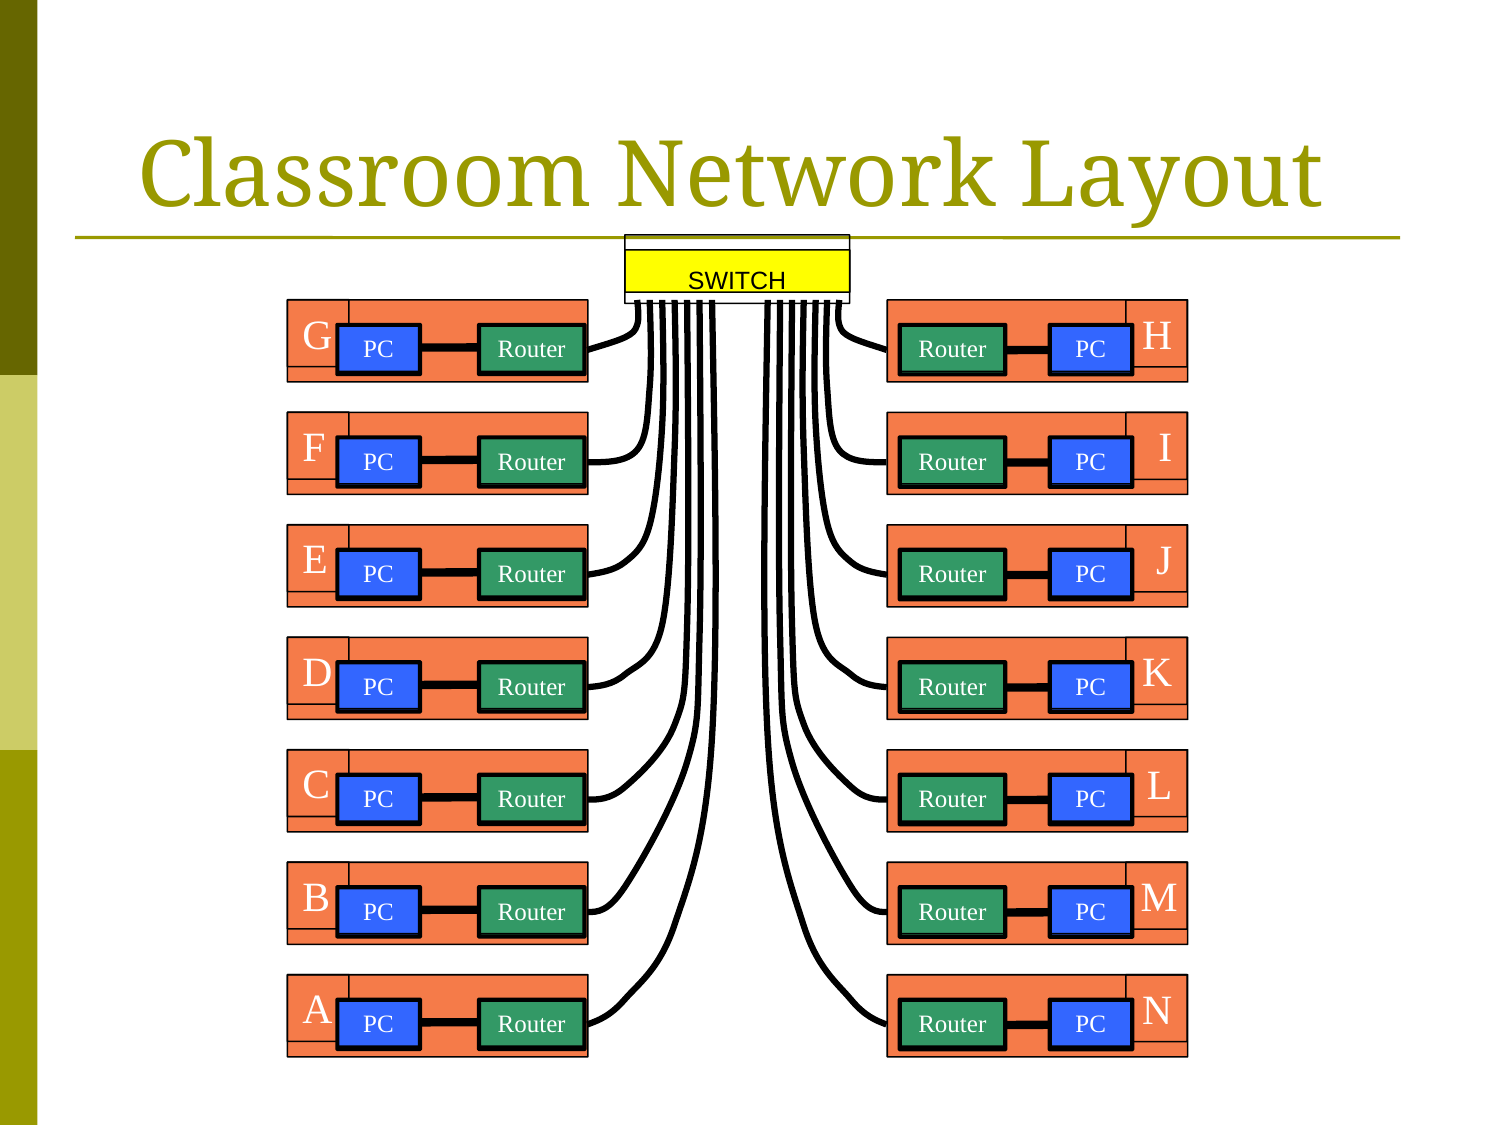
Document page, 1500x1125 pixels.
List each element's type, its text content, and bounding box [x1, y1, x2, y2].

text_box Router [479, 999, 585, 1046]
text_box PC [1049, 549, 1132, 596]
text_box N [1125, 974, 1188, 1041]
title Classroom Network Layout [75, 45, 1426, 233]
text_box SWITCH [624, 235, 850, 303]
text_box [350, 974, 588, 1021]
text_box Router [899, 999, 1006, 1046]
text_box PC [1049, 662, 1132, 708]
text_box H [1125, 299, 1188, 366]
text_box [287, 1024, 588, 1057]
text_box I [1125, 412, 1188, 478]
text_box PC [337, 887, 420, 933]
text_box PC [337, 549, 420, 596]
text_box [887, 637, 1188, 720]
text_box PC [337, 437, 420, 483]
text_box D [287, 637, 349, 703]
text_box Router [899, 324, 1006, 371]
text_box Router [899, 437, 1006, 483]
text_box [287, 350, 588, 382]
text_box [887, 299, 1188, 382]
text_box M [1125, 862, 1188, 928]
text_box PC [337, 662, 420, 708]
text_box F [287, 412, 349, 478]
text_box [887, 524, 1188, 607]
text_box [887, 412, 1188, 495]
text_box [287, 412, 588, 495]
text_box PC [1049, 999, 1132, 1046]
text_box Router [479, 437, 585, 483]
text_box Router [479, 887, 585, 933]
text_box [287, 862, 588, 945]
text_box PC [1049, 774, 1132, 821]
text_box [287, 573, 588, 607]
text_box Router [899, 549, 1006, 596]
text_box A [287, 974, 349, 1041]
text_box [887, 862, 1188, 945]
text_box Router [479, 324, 585, 371]
text_box Router [899, 887, 1006, 933]
text_box PC [337, 324, 420, 371]
text_box G [287, 299, 349, 366]
text_box E [287, 524, 349, 591]
text_box [350, 299, 588, 346]
text_box [887, 974, 1188, 1057]
text_box PC [1049, 887, 1132, 933]
text_box PC [1049, 324, 1132, 371]
text_box Router [899, 662, 1006, 708]
text_box PC [1049, 437, 1132, 483]
text_box [287, 637, 588, 720]
text_box J [1125, 524, 1188, 591]
text_box [887, 749, 1188, 832]
text_box C [287, 749, 349, 816]
text_box Router [479, 549, 585, 596]
text_box PC [337, 999, 420, 1046]
text_box [287, 749, 588, 832]
text_box PC [337, 774, 420, 821]
text_box Router [479, 662, 585, 708]
text_box L [1125, 749, 1188, 816]
text_box Router [479, 774, 585, 821]
text_box B [287, 862, 349, 928]
text_box Router [899, 774, 1006, 821]
text_box [350, 524, 588, 571]
text_box K [1125, 637, 1188, 703]
